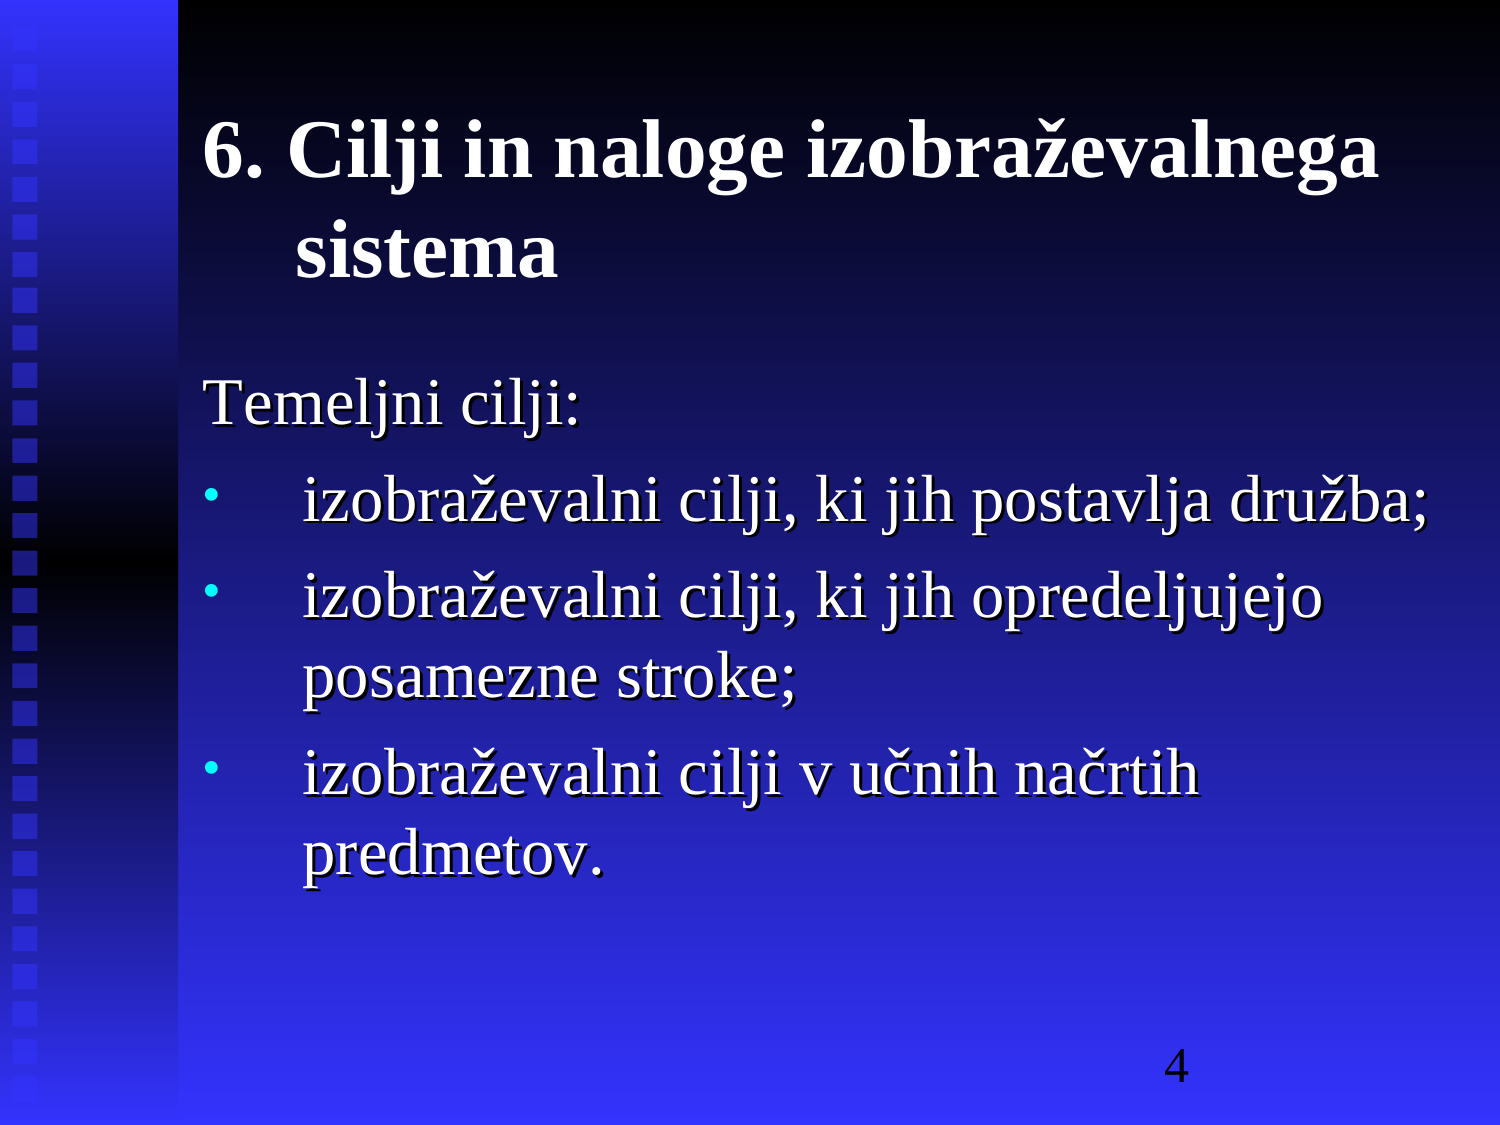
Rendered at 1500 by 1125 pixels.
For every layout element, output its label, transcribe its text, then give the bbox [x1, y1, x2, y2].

list Temeljni cilji: izobraževalni cilji, ki jih postavlja družba; izobraževalni cilji, ki jih opredeljujejo posamezne stroke; izobraževalni cilji v učnih načrtih predmetov. [187, 350, 1463, 1076]
title 6. Cilji in naloge izobraževalnega sistema [187, 86, 1463, 302]
